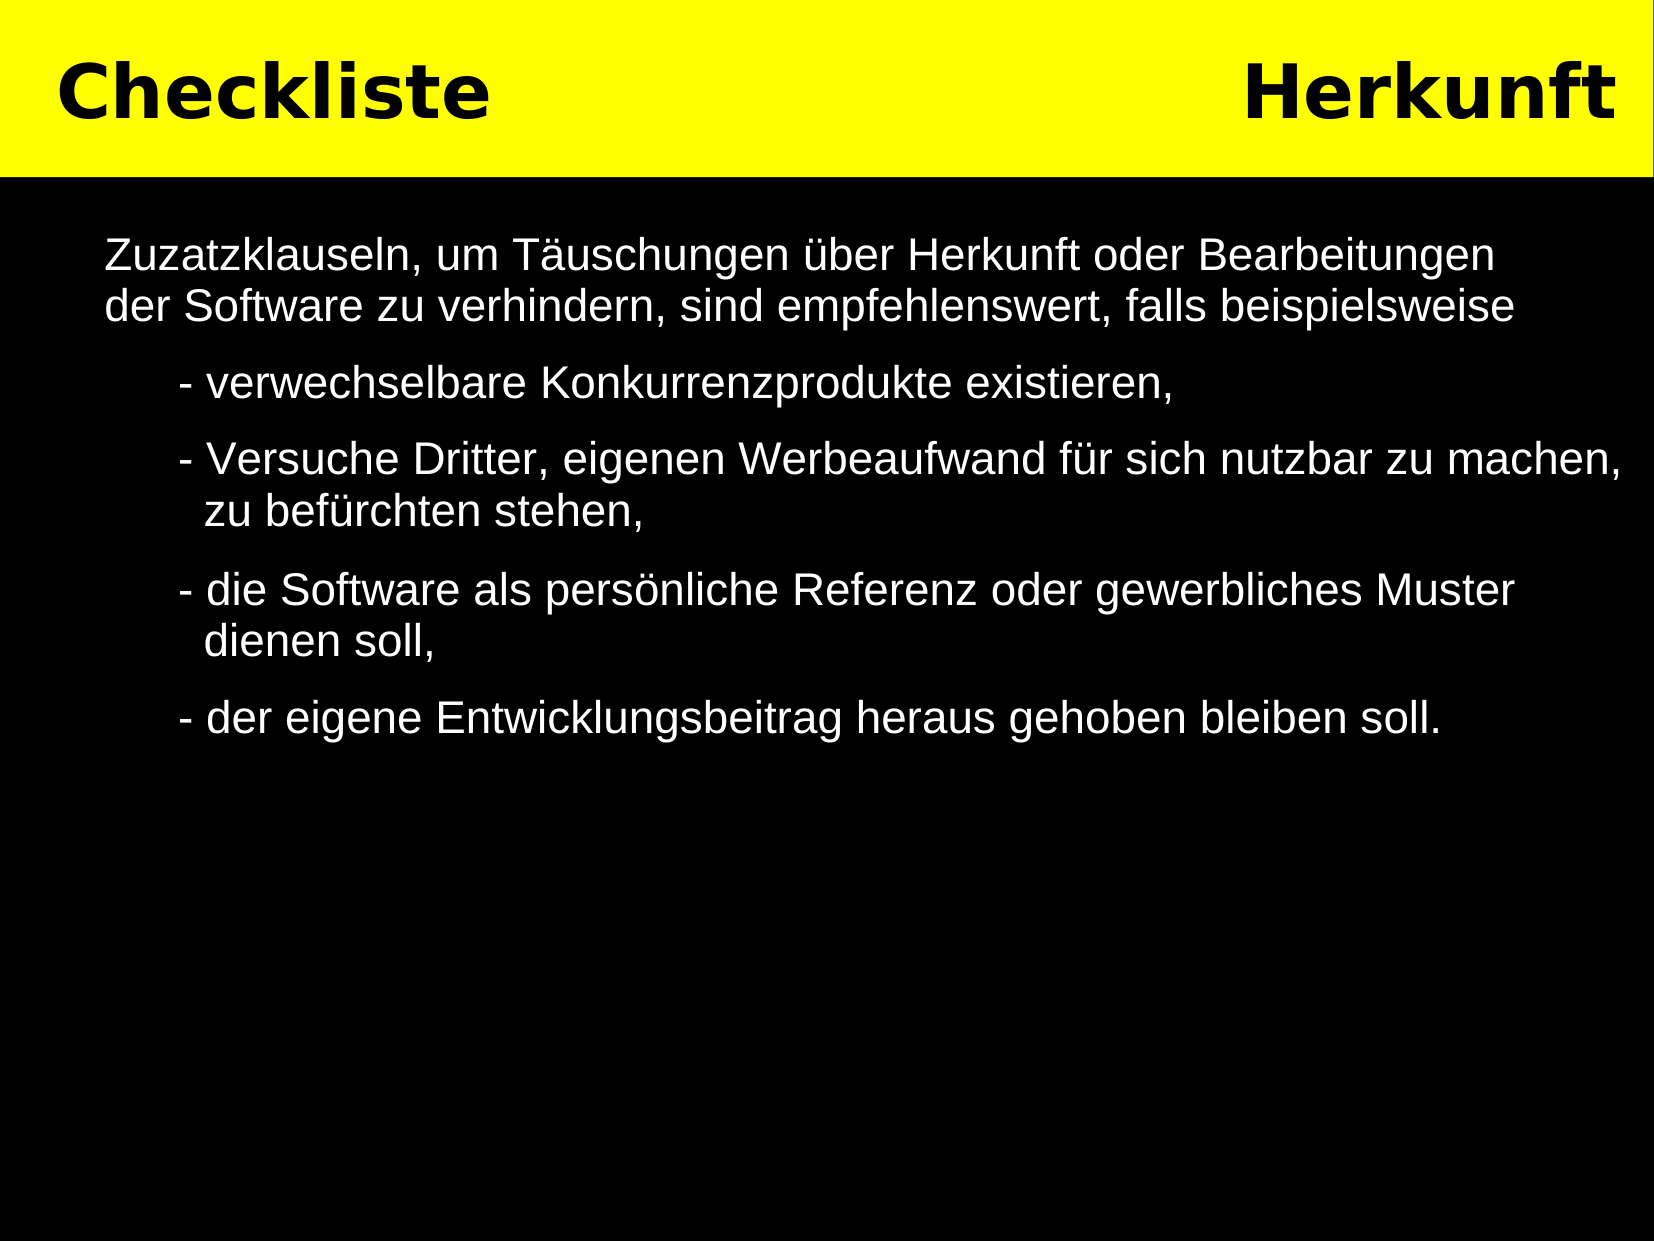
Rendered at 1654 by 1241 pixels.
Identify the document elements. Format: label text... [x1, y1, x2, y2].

text_box Zuzatzklauseln, um Täuschungen über Herkunft oder Bearbeitungen der Software zu verhindern, sind empfehlenswert, falls beispielsweise - verwechselbare Konkurrenzprodukte existieren, - Versuche Dritter, eigenen Werbeaufwand für sich nutzbar zu machen, zu befürchten stehen, - die Software als persönliche Referenz oder gewerbliches Muster dienen soll, - der eigene Entwicklungsbeitrag heraus gehoben bleiben soll. [89, 221, 1639, 810]
text_box [0, 0, 1654, 1241]
text_box Checkliste Herkunft [41, 41, 1624, 144]
